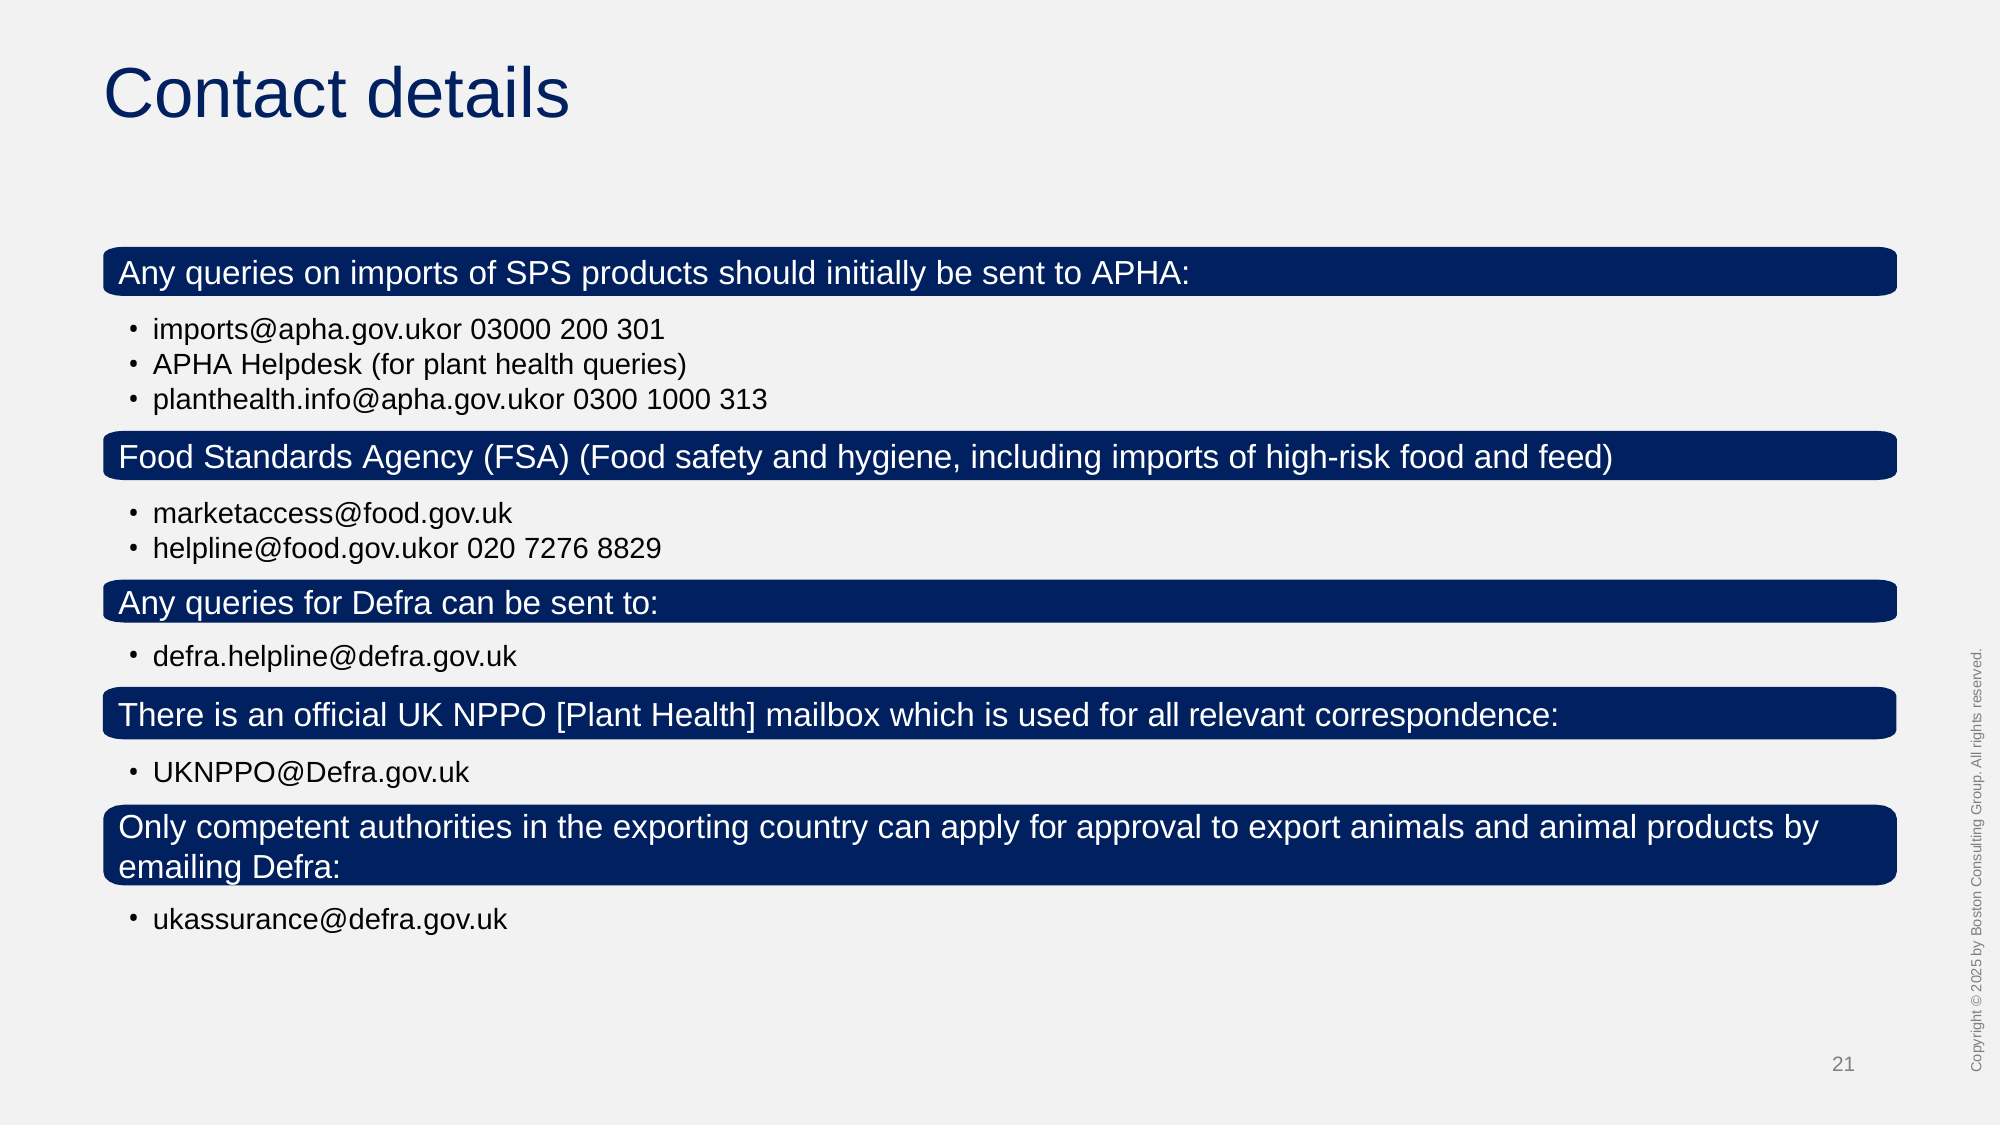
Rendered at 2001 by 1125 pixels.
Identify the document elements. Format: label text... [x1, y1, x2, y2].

text_box There is an official UK NPPO [Plant Health] mailbox which is used for all relevant correspondence: [102, 686, 1897, 740]
text_box marketaccess@food.gov.uk helpline@food.gov.uk or 020 7276 8829 [103, 494, 1897, 566]
text_box Any queries for Defra can be sent to: [103, 579, 1897, 623]
text_box Any queries on imports of SPS products should initially be sent to APHA: [103, 246, 1897, 296]
text_box ukassurance@defra.gov.uk [103, 900, 1897, 936]
text_box defra.helpline@defra.gov.uk [103, 636, 1897, 673]
text_box imports@apha.gov.uk or 03000 200 301 APHA Helpdesk (for plant health queries) planthealth.info@apha.gov.uk or 0300 1000 313 [103, 310, 1897, 417]
title Contact details [103, 55, 1897, 134]
text_box Food Standards Agency (FSA) (Food safety and hygiene, including imports of high-risk food and feed) [103, 430, 1897, 481]
text_box UKNPPO@Defra.gov.uk [103, 753, 1897, 790]
text_box Only competent authorities in the exporting country can apply for approval to export animals and animal products by emailing Defra: [103, 804, 1897, 886]
